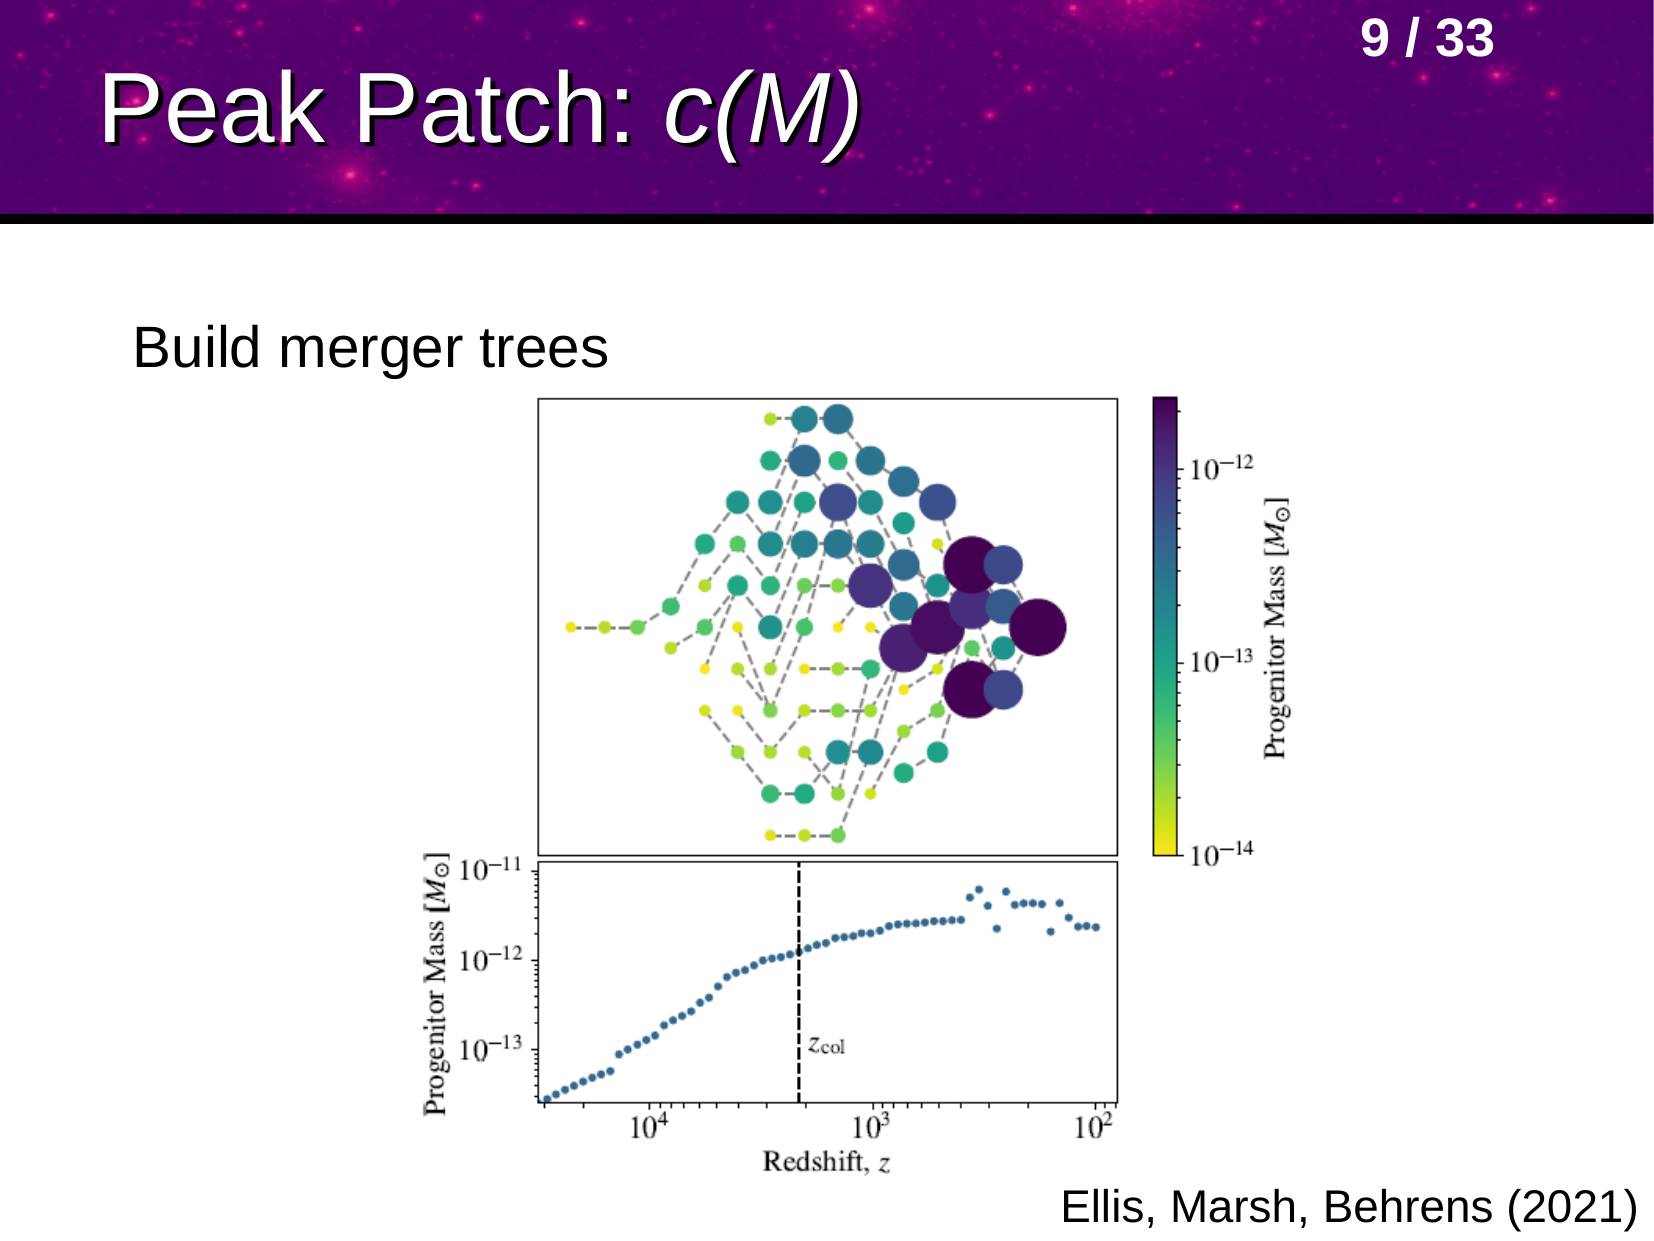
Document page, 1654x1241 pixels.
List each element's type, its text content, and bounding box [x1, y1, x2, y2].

text_box Ellis, Marsh, Behrens (2021) [909, 1122, 1654, 1239]
picture [0, 0, 1345, 214]
text_box Build merger trees [118, 307, 1512, 805]
text_box <number> / 33 [1345, 0, 1654, 77]
text_box Peak Patch: c(M) [82, 44, 1654, 283]
picture [389, 805, 1311, 1193]
